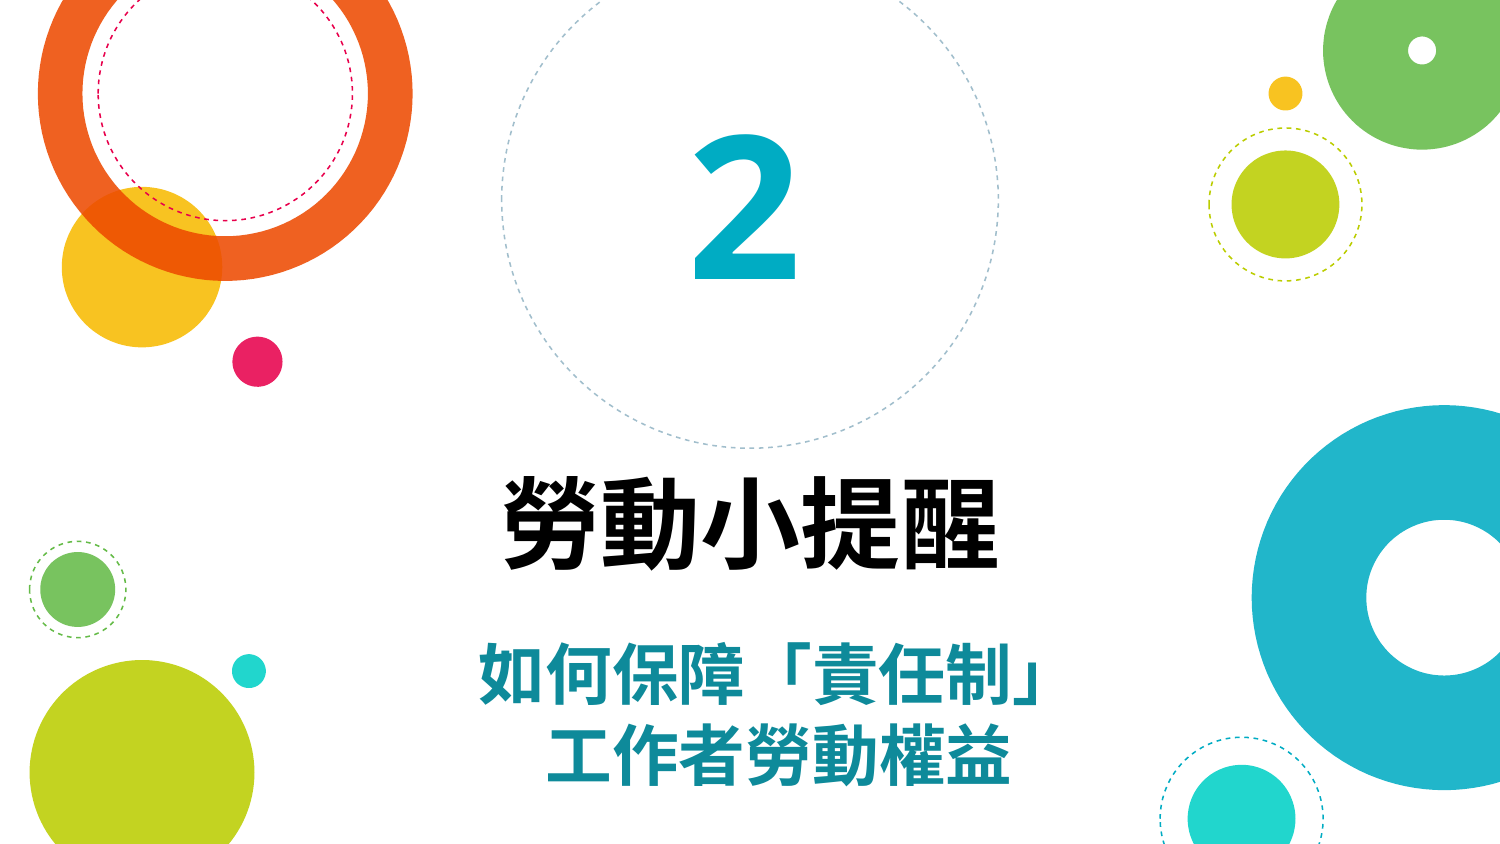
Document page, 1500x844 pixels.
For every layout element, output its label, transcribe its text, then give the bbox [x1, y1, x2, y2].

text_box 勞動小提醒 [218, 457, 1284, 598]
text_box 如何保障「責任制」工作者勞動權益 [441, 625, 1117, 767]
text_box 2 [500, 7, 989, 335]
